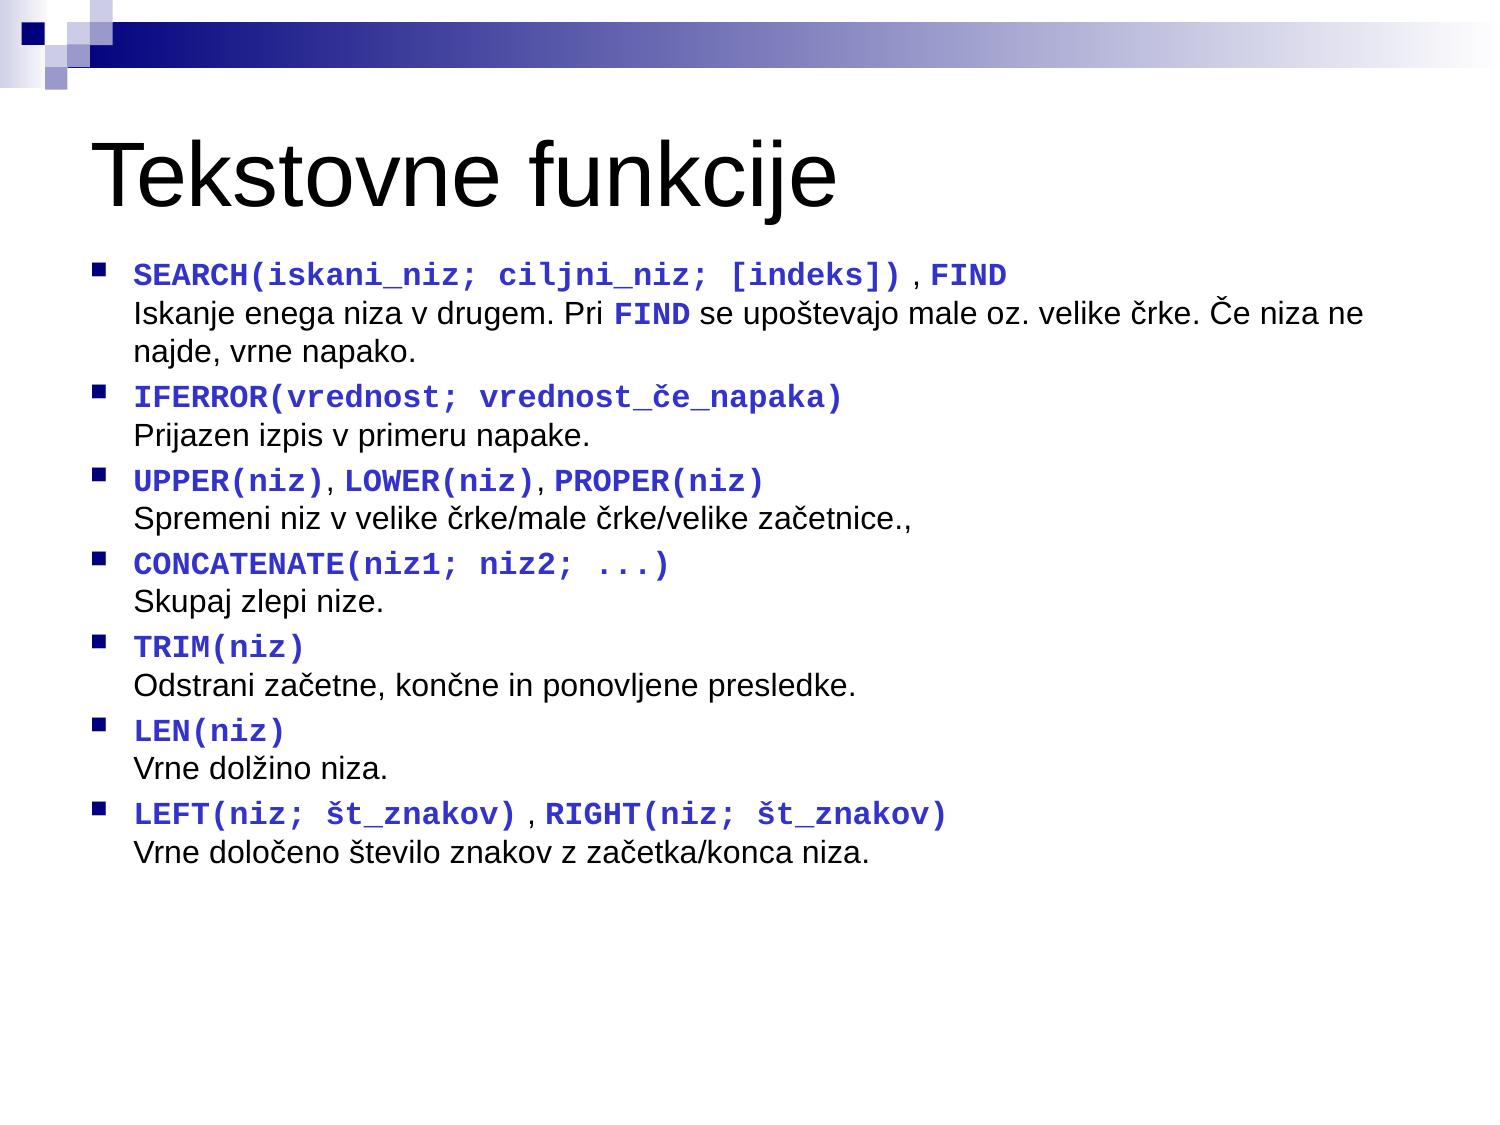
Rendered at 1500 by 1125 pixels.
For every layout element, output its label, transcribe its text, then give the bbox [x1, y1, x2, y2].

list SEARCH(iskani_niz; ciljni_niz; [indeks]) , FIND Iskanje enega niza v drugem. Pri FIND se upoštevajo male oz. velike črke. Če niza ne najde, vrne napako. IFERROR(vrednost; vrednost_če_napaka) Prijazen izpis v primeru napake. UPPER(niz), LOWER(niz), PROPER(niz) Spremeni niz v velike črke/male črke/velike začetnice., CONCATENATE(niz1; niz2; ...) Skupaj zlepi nize. TRIM(niz) Odstrani začetne, končne in ponovljene presledke. LEN(niz) Vrne dolžino niza. LEFT(niz; št_znakov) , RIGHT(niz; št_znakov) Vrne določeno število znakov z začetka/konca niza. [75, 246, 1425, 1079]
title Tekstovne funkcije [75, 105, 1425, 235]
